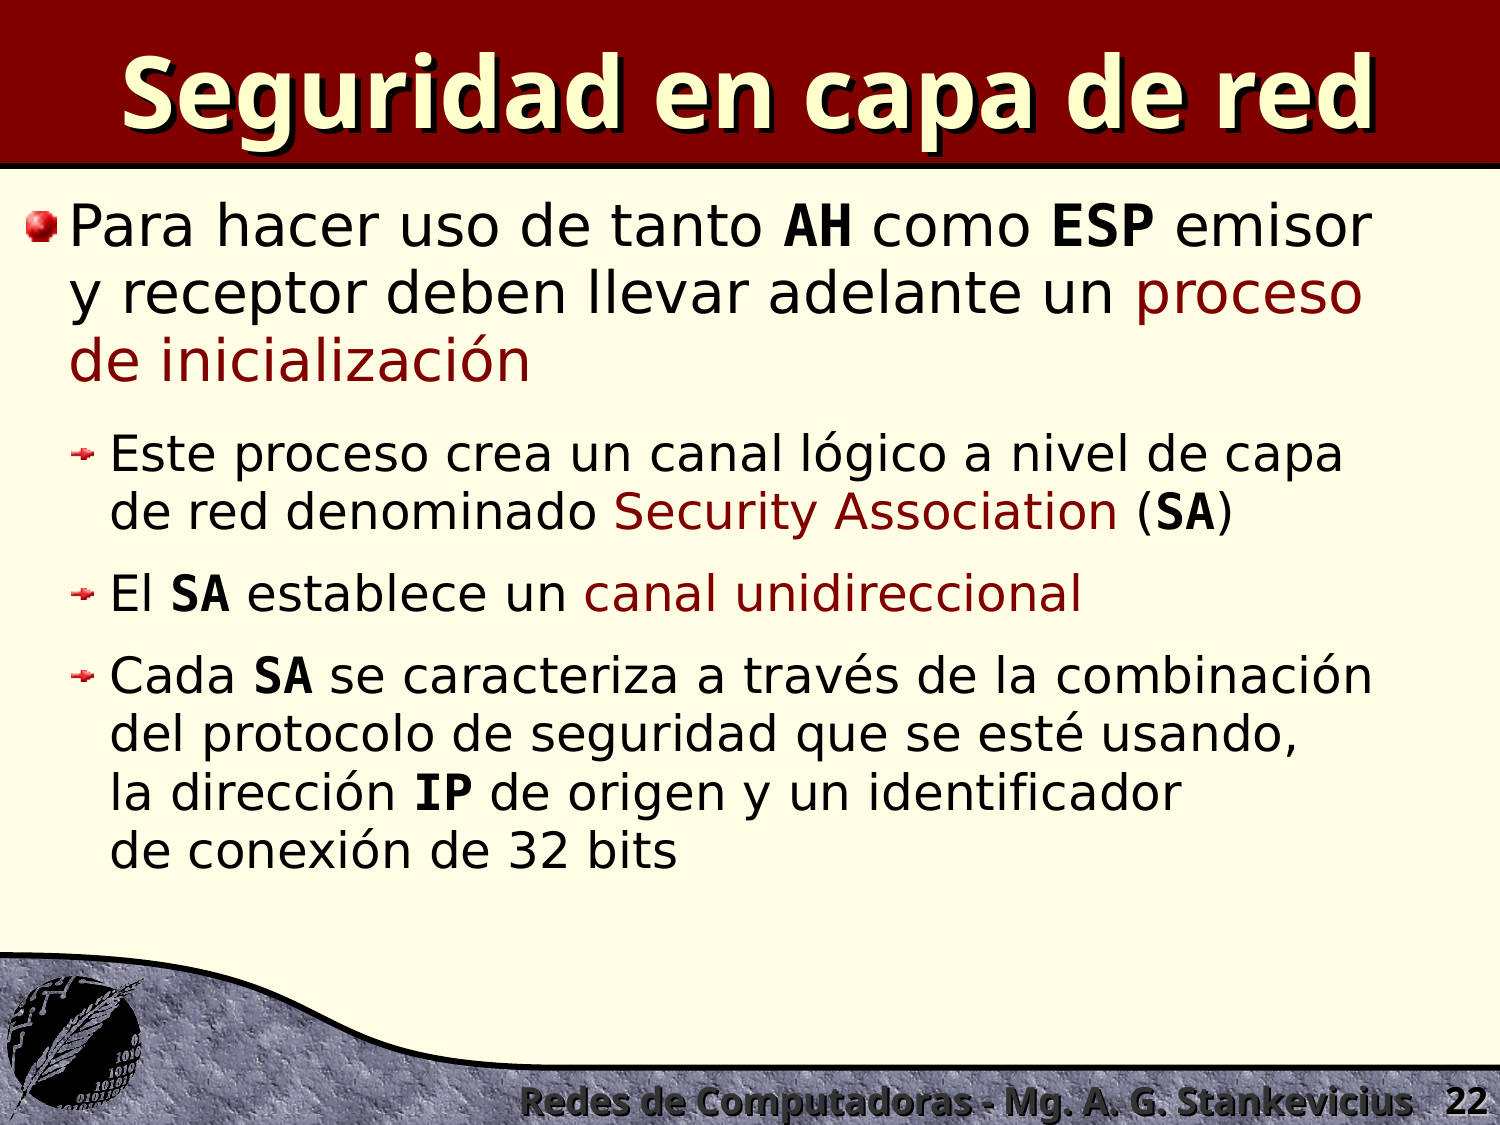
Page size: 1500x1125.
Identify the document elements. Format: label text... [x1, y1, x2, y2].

picture [0, 959, 1500, 1125]
list Para hacer uso de tanto AH como ESP emisor y receptor deben llevar adelante un proceso de inicialización Este proceso crea un canal lógico a nivel de capa de red denominado Security Association (SA) El SA establece un canal unidireccional Cada SA se caracteriza a través de la combinación del protocolo de seguridad que se esté usando, la dirección IP de origen y un identificador de conexión de 32 bits [11, 192, 1486, 921]
picture [790, 1100, 795, 1110]
title Seguridad en capa de red [15, 5, 1485, 160]
picture [1047, 1100, 1054, 1110]
